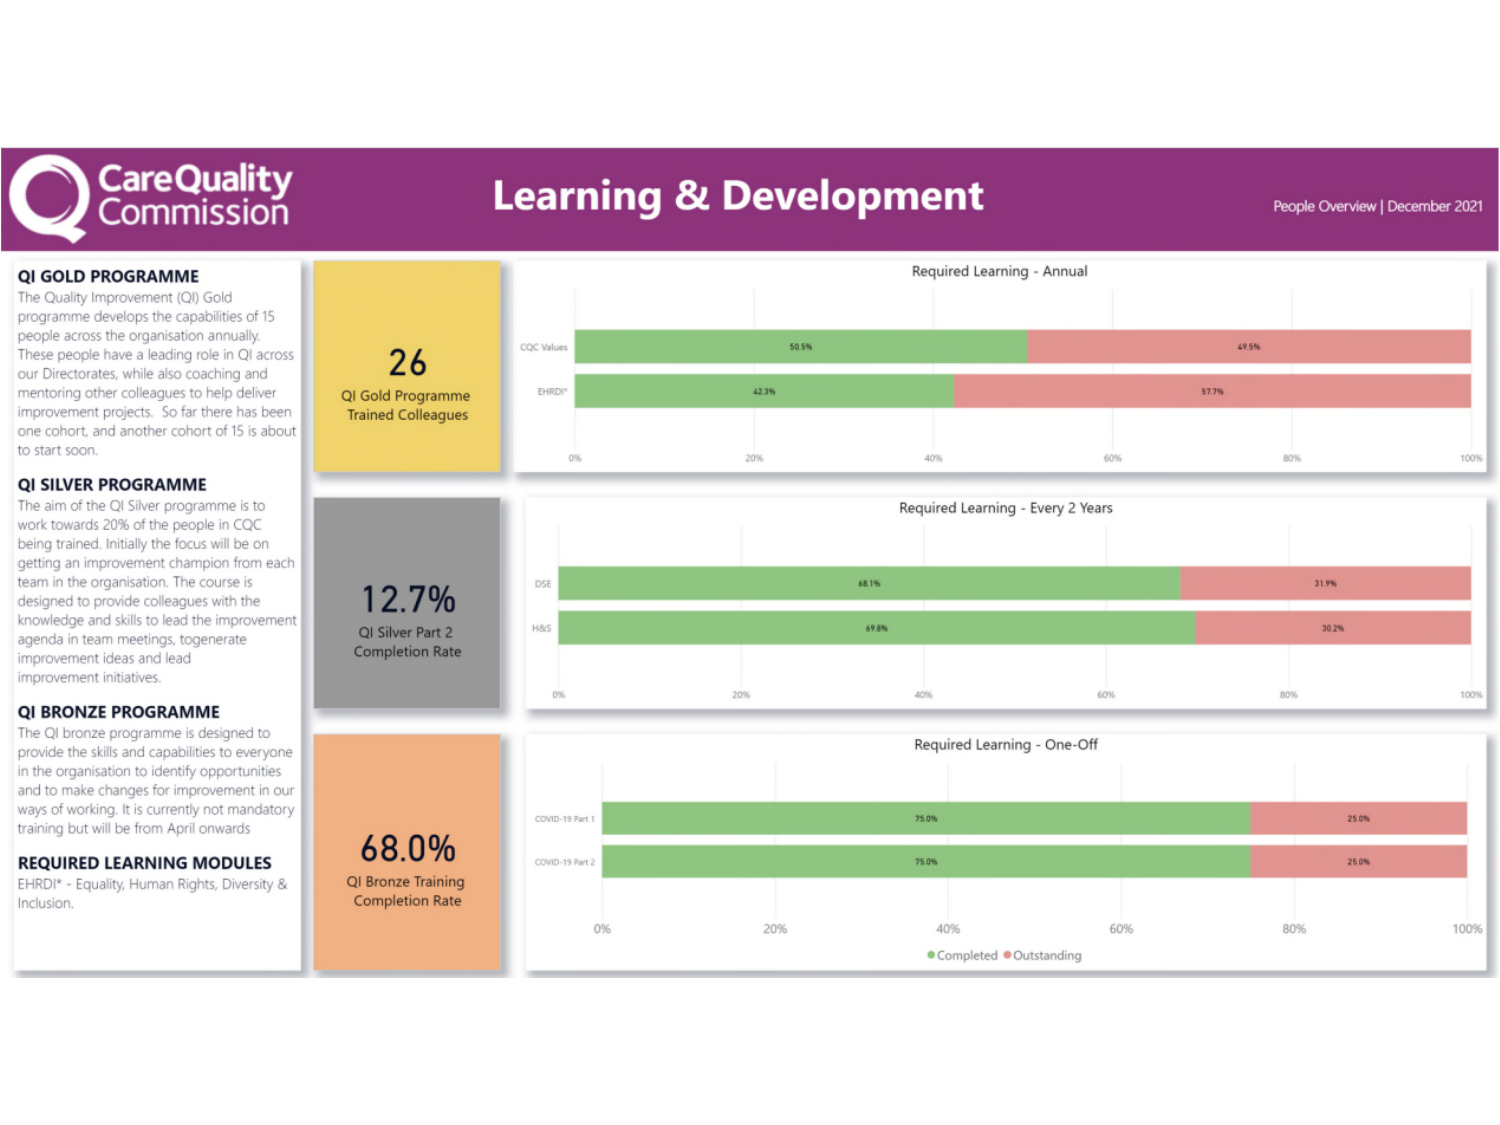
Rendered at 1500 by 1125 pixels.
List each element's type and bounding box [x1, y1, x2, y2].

picture [0, 147, 1500, 978]
